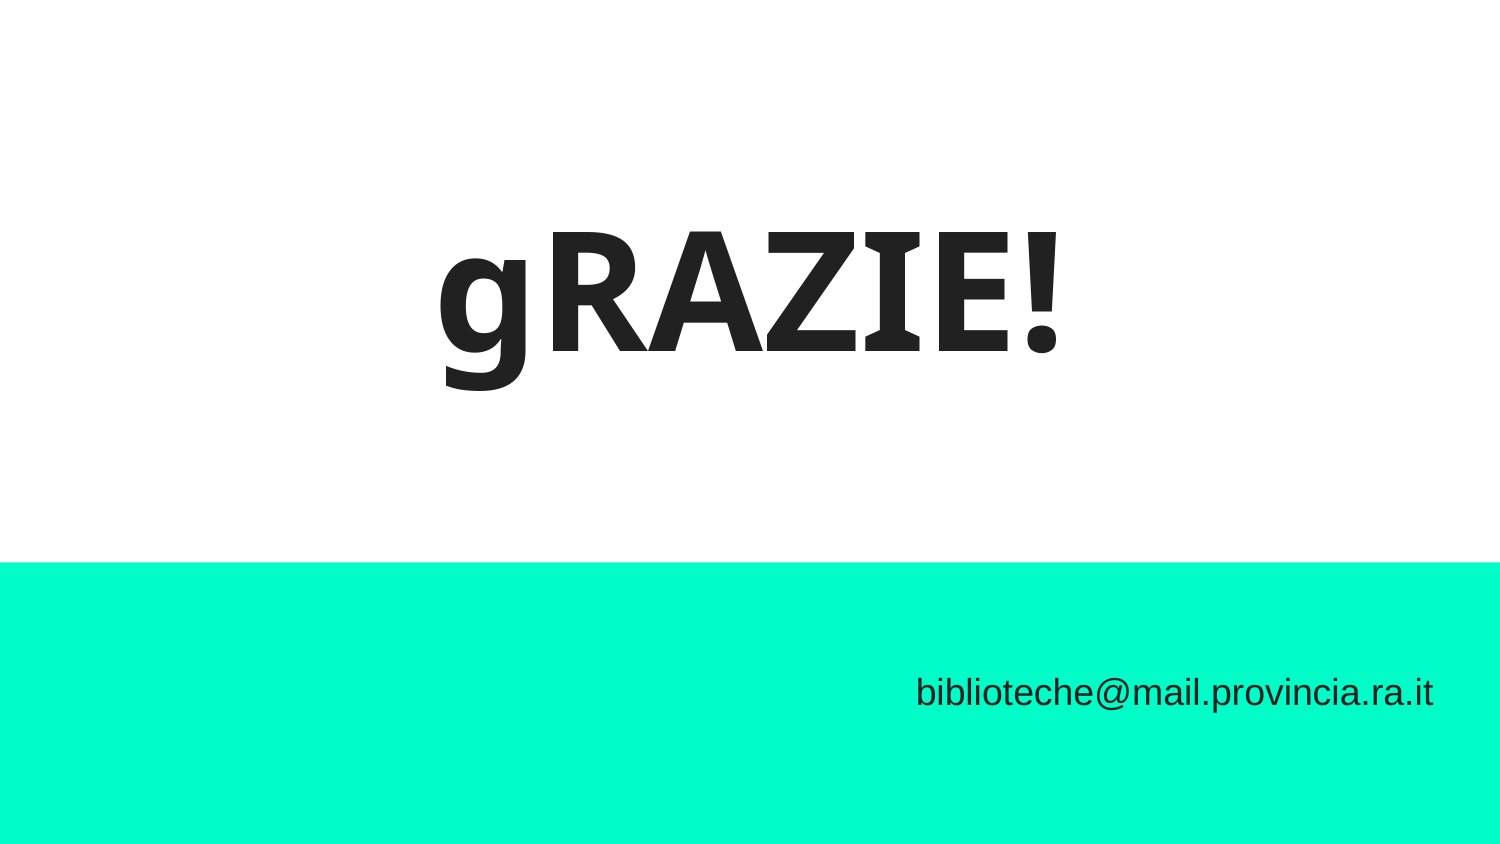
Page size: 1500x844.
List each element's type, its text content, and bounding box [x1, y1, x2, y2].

title gRAZIE! [51, 64, 1449, 506]
subtitle biblioteche@mail.provincia.ra.it [51, 607, 1449, 772]
